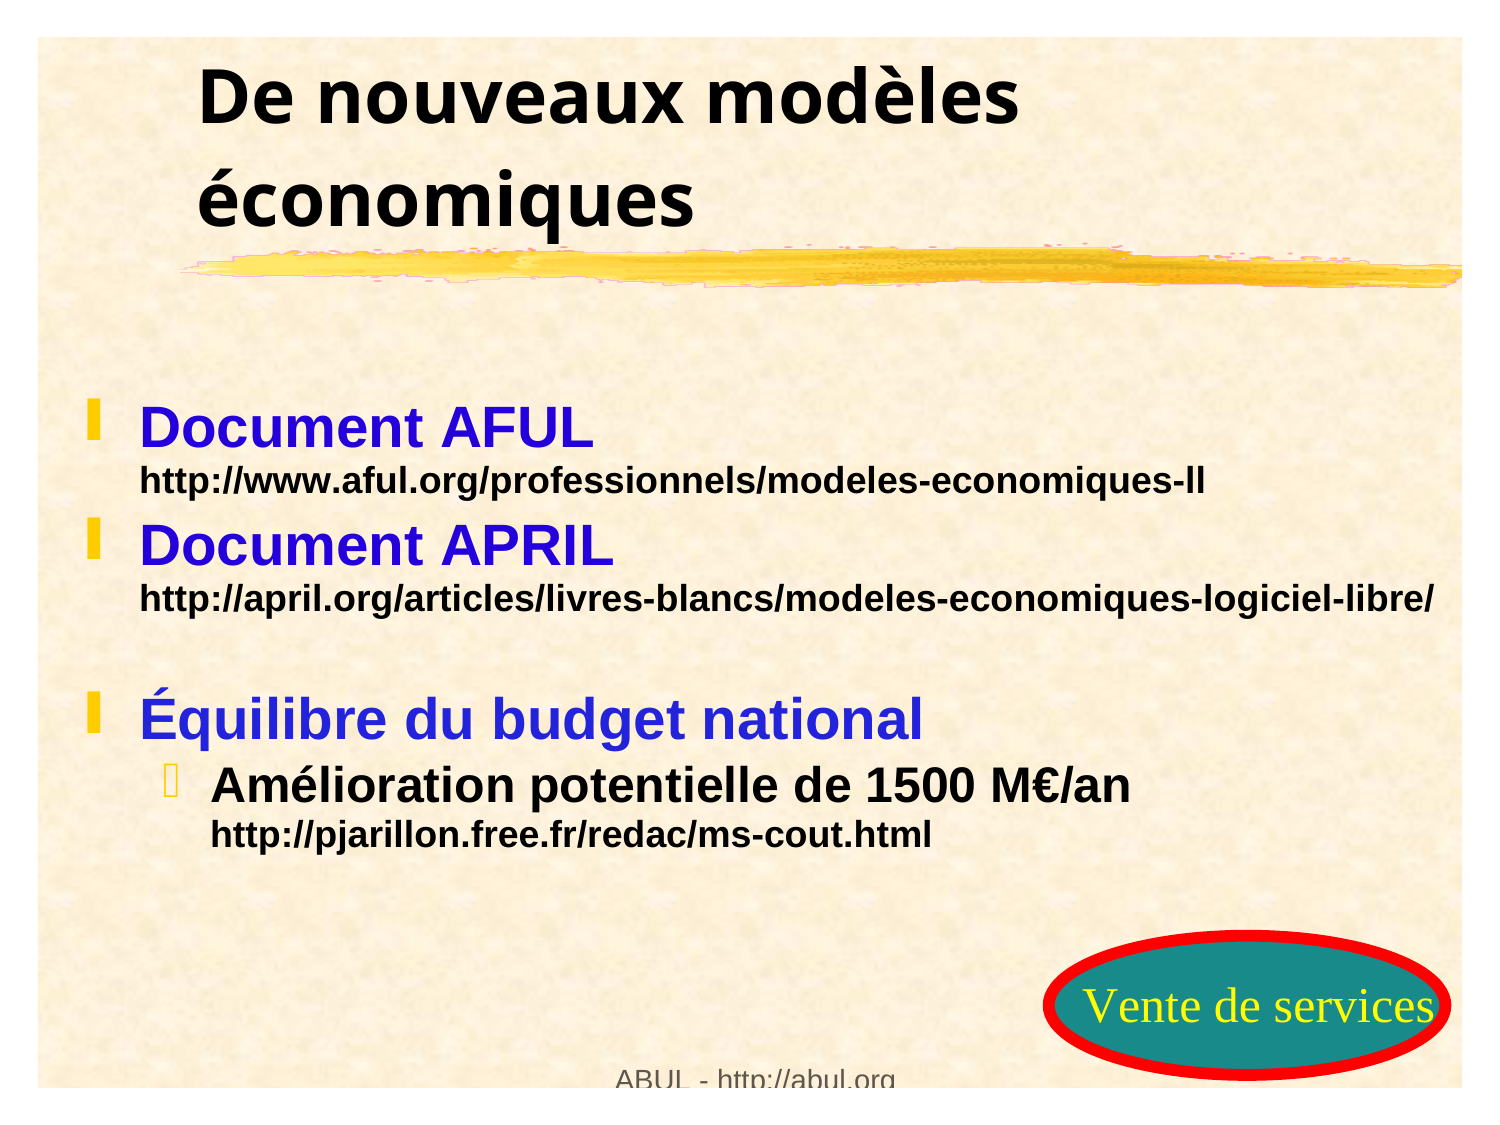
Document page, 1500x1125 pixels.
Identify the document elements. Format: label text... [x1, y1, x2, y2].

picture [722, 1076, 729, 1088]
picture [618, 1084, 630, 1088]
picture [620, 1073, 627, 1082]
list Document AFUL http://www.aful.org/professionnels/modeles-economiques-ll Document APRIL http://april.org/articles/livres-blancs/modeles-economiques-logiciel-libre/ Équilibre du budget national Amélioration potentielle de 1500 M€/an http://pjarillon.free.fr/redac/ms-cout.html [53, 386, 1463, 964]
title De nouveaux modèles économiques [196, 39, 1463, 253]
picture [883, 1076, 891, 1088]
picture [639, 1072, 648, 1078]
picture [811, 1076, 818, 1088]
picture [639, 1081, 649, 1088]
picture [794, 1082, 801, 1088]
picture [738, 1076, 743, 1088]
picture [754, 1076, 761, 1088]
text_box Vente de services [1048, 935, 1446, 1075]
picture [37, 37, 1463, 1088]
picture [858, 1076, 866, 1088]
